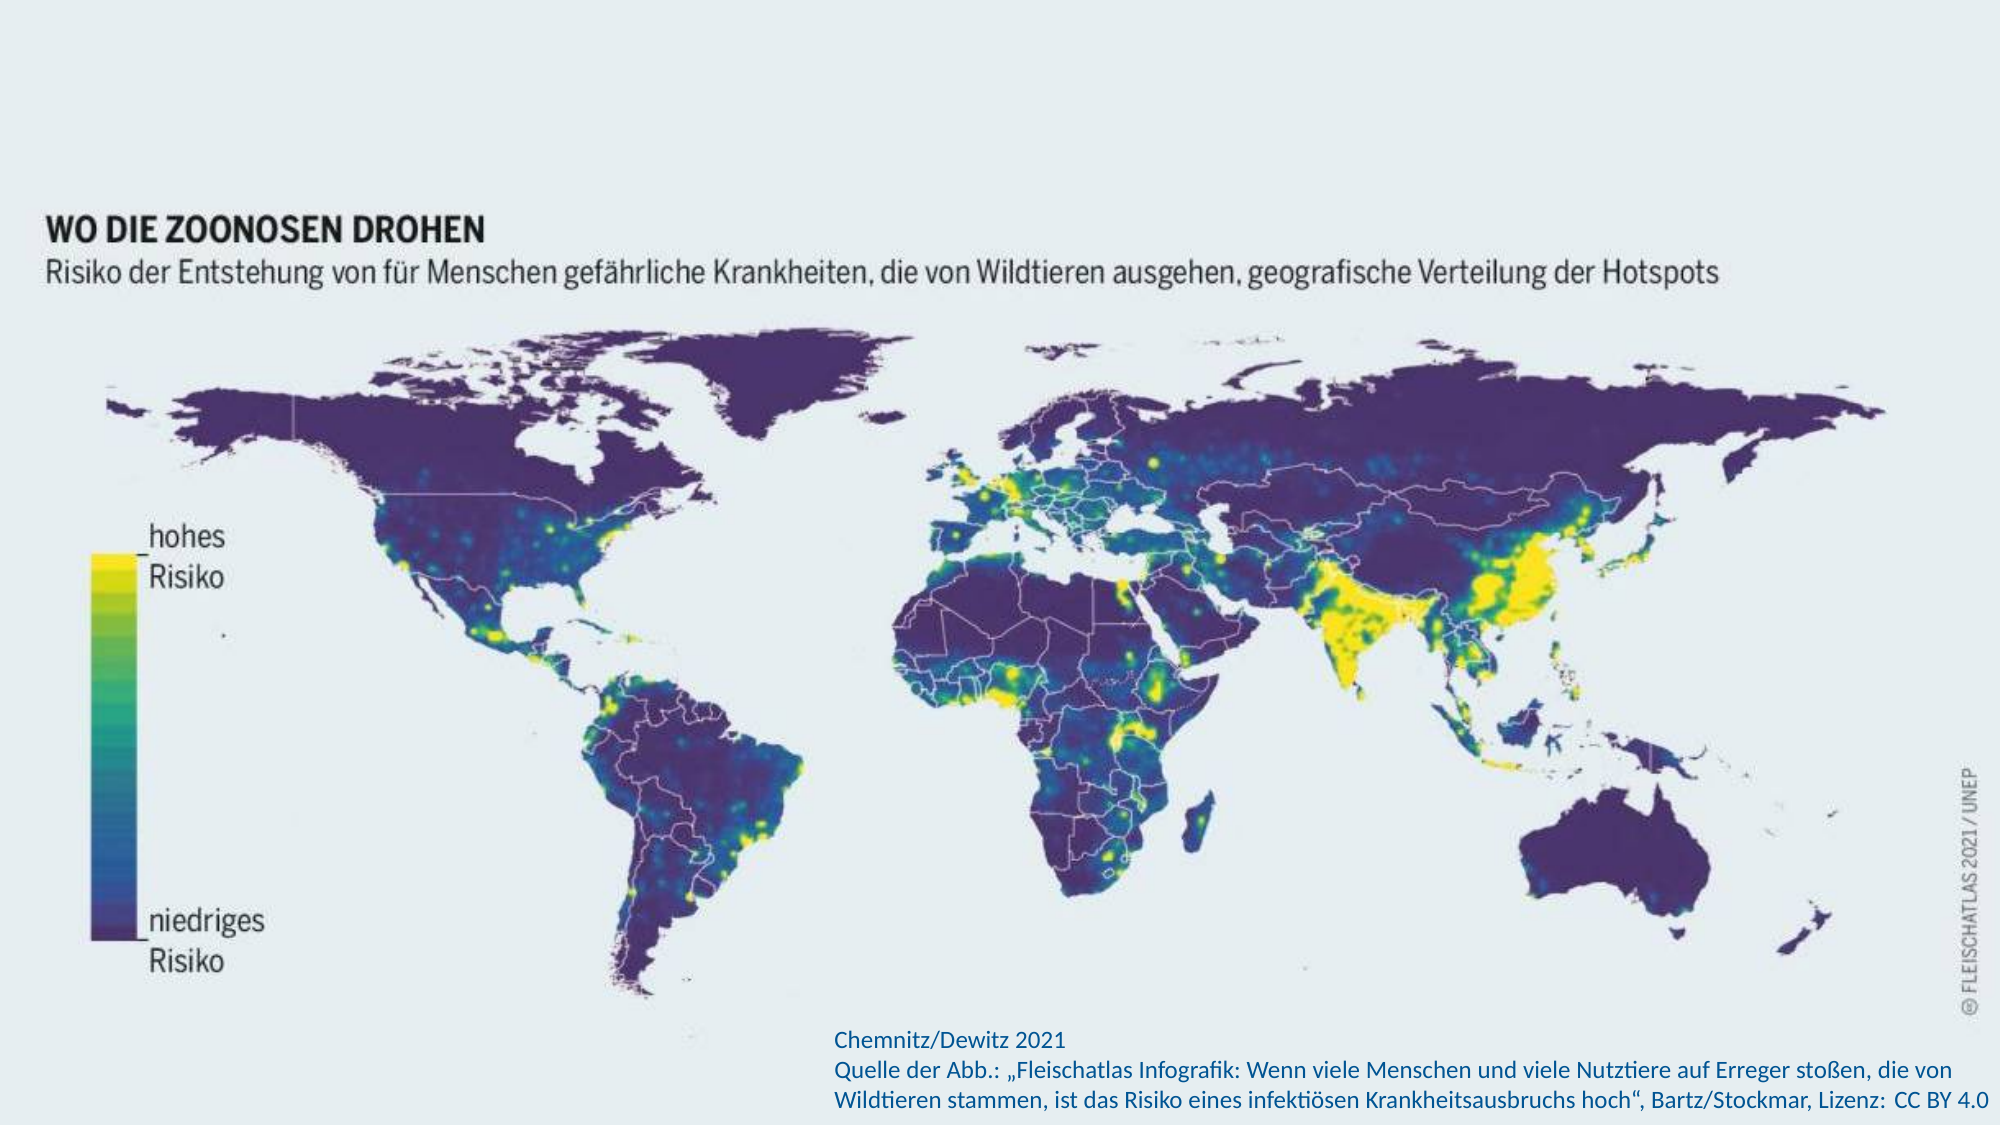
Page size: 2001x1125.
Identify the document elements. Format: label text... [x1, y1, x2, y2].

picture [0, 0, 2000, 1125]
text_box Chemnitz/Dewitz 2021 Quelle der Abb.: „Fleischatlas Infografik: Wenn viele Menschen und viele Nutztiere auf Erreger stoßen, die von Wildtieren stammen, ist das Risiko eines infektiösen Krankheitsausbruchs hoch“, Bartz/Stockmar, Lizenz: CC BY 4.0 [819, 1016, 2000, 1125]
